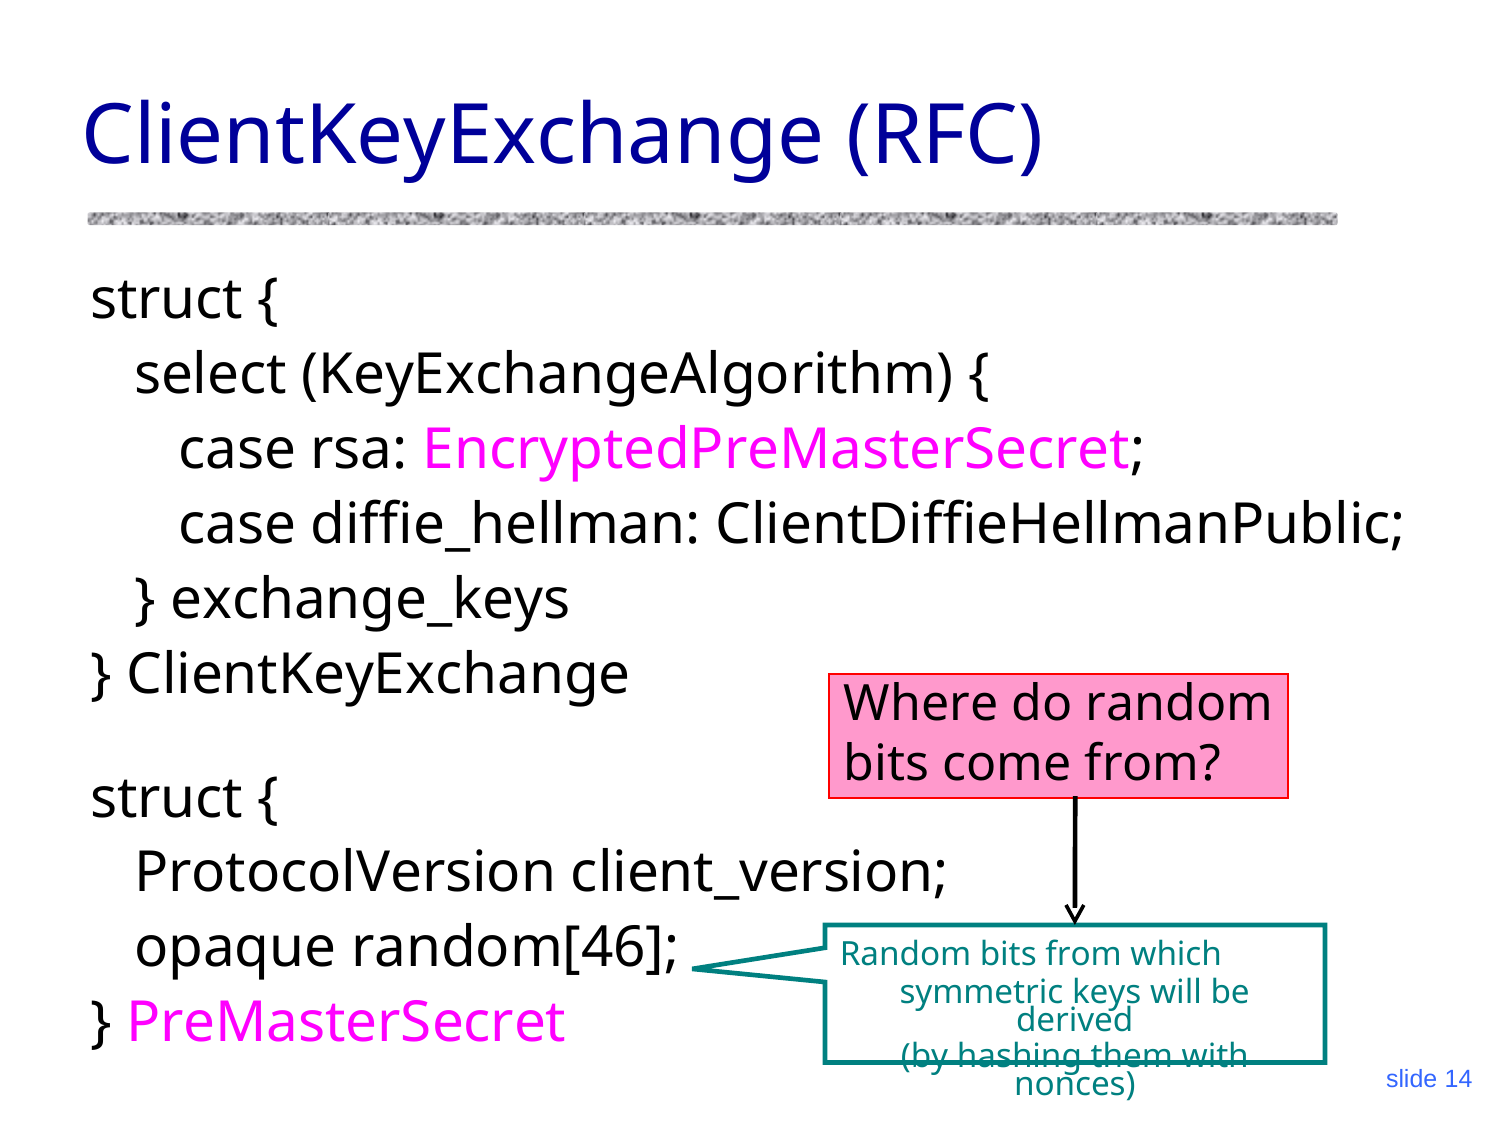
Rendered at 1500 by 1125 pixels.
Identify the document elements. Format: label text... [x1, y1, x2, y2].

text_box Where do random bits come from? [829, 674, 1289, 799]
list struct { select (KeyExchangeAlgorithm) { case rsa: EncryptedPreMasterSecret; case diffie_hellman: ClientDiffieHellmanPublic; } exchange_keys } ClientKeyExchange struct { ProtocolVersion client_version; opaque random[46]; } PreMasterSecret [74, 262, 1430, 1088]
text_box slide <number> [1174, 1025, 1488, 1101]
picture [87, 212, 1338, 226]
text_box Random bits from which symmetric keys will be derived (by hashing them with nonces) [692, 924, 1326, 1063]
title ClientKeyExchange (RFC) [66, 37, 1342, 188]
